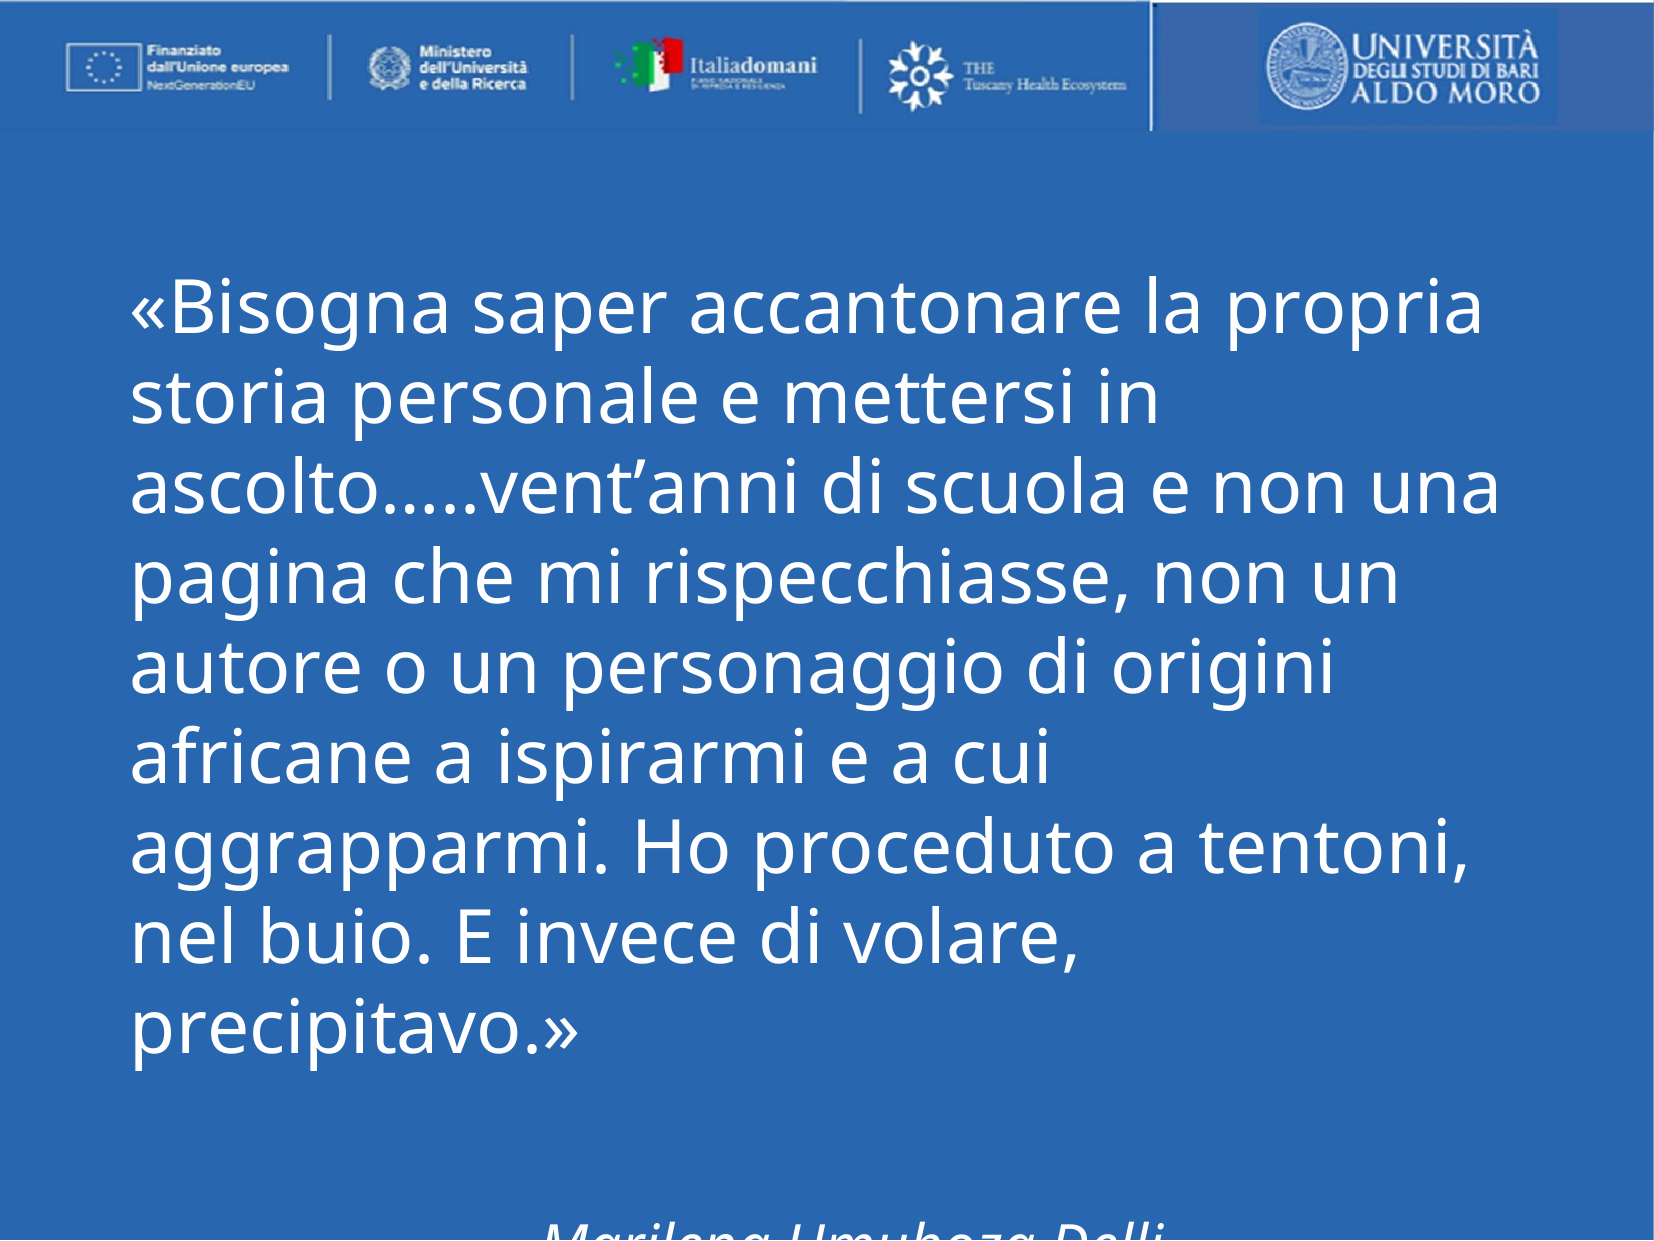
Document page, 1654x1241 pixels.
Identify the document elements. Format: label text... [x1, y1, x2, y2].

picture [0, 0, 1654, 132]
subtitle «Bisogna saper accantonare la propria storia personale e mettersi in ascolto…..vent’anni di scuola e non una pagina che mi rispecchiasse, non un autore o un personaggio di origini africane a ispirarmi e a cui aggrapparmi. Ho proceduto a tentoni, nel buio. E invece di volare, precipitavo.» - Marilena Umuhoza Delli - [115, 251, 1539, 990]
